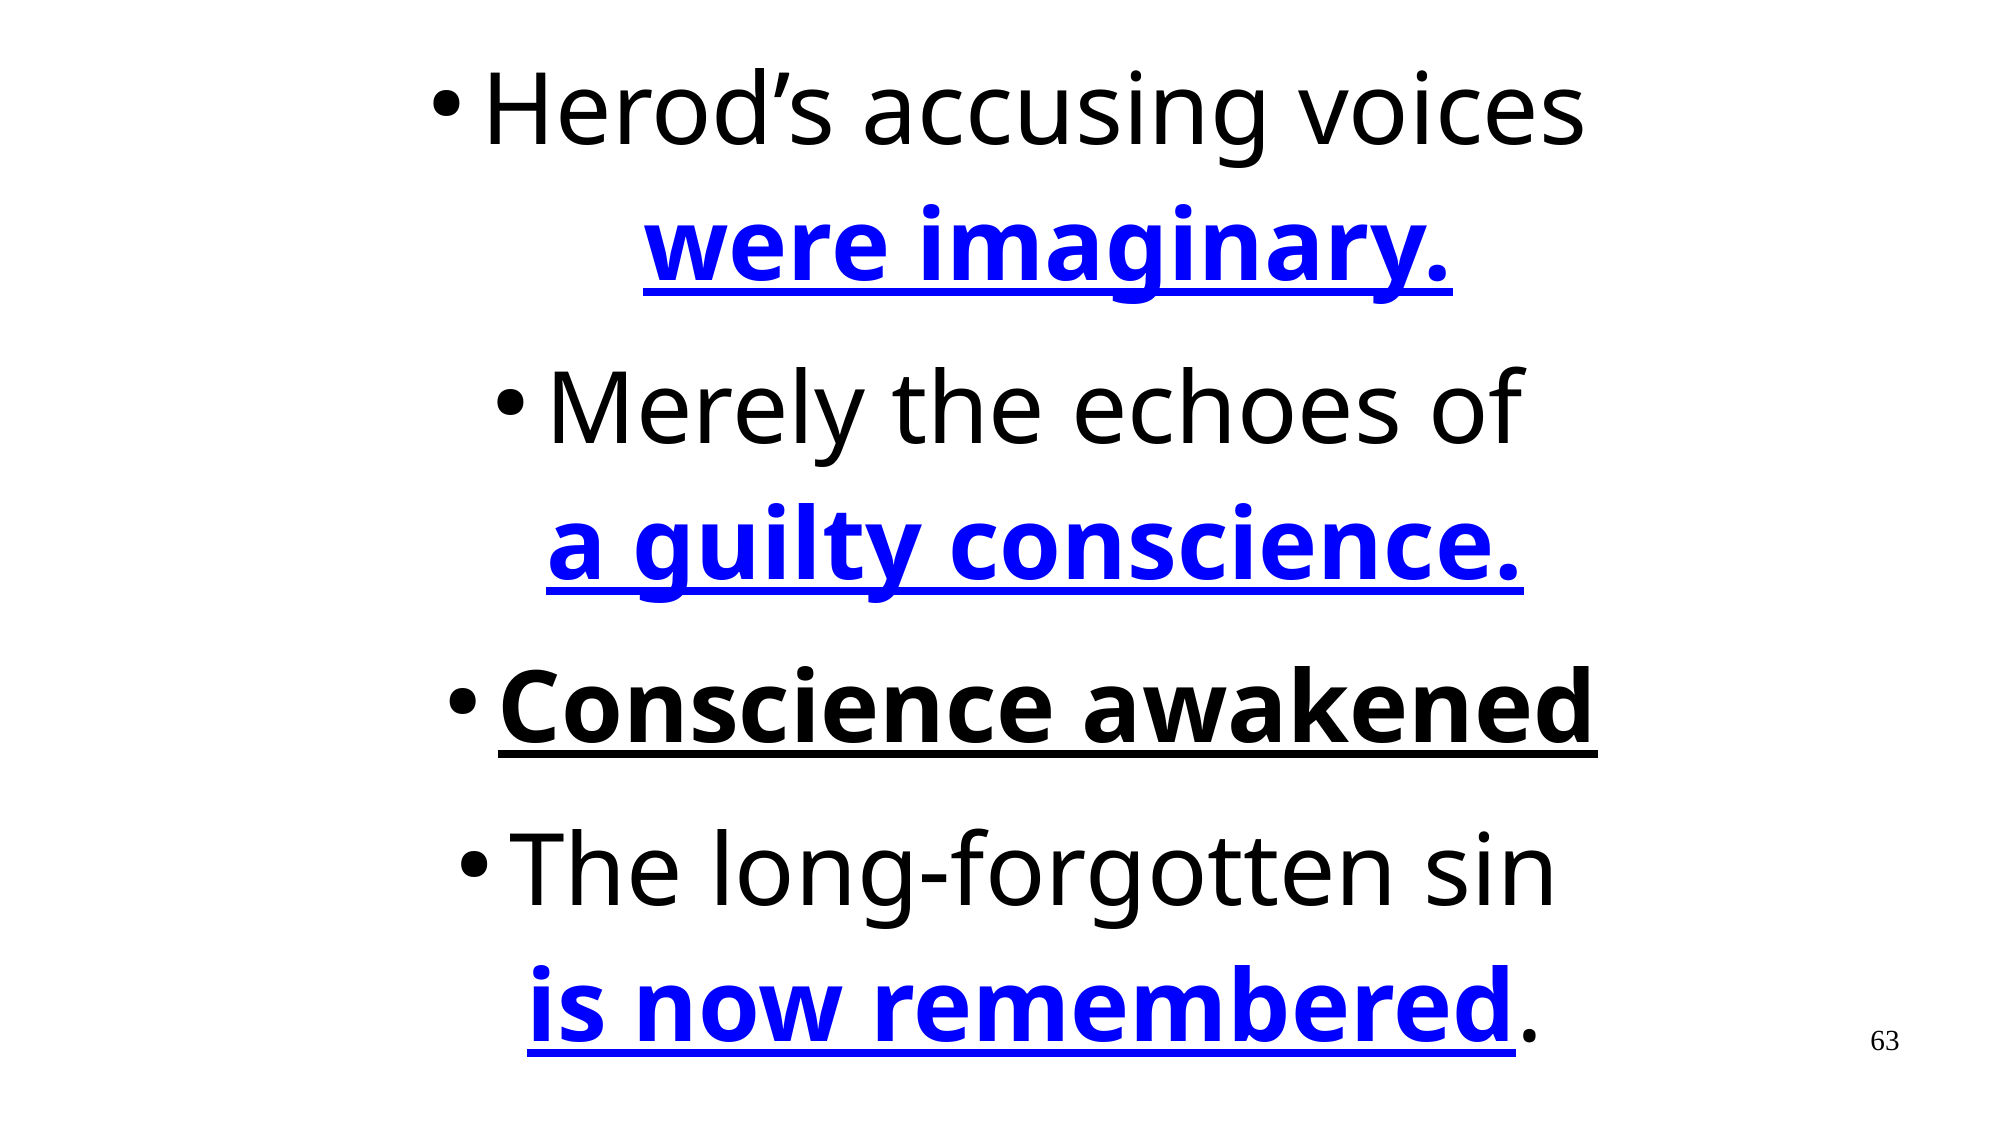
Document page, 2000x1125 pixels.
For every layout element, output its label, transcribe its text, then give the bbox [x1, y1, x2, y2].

list Herod’s accusing voices were imaginary. Merely the echoes of a guilty conscience. Conscience awakened The long-forgotten sin is now remembered. [37, 37, 1988, 1088]
